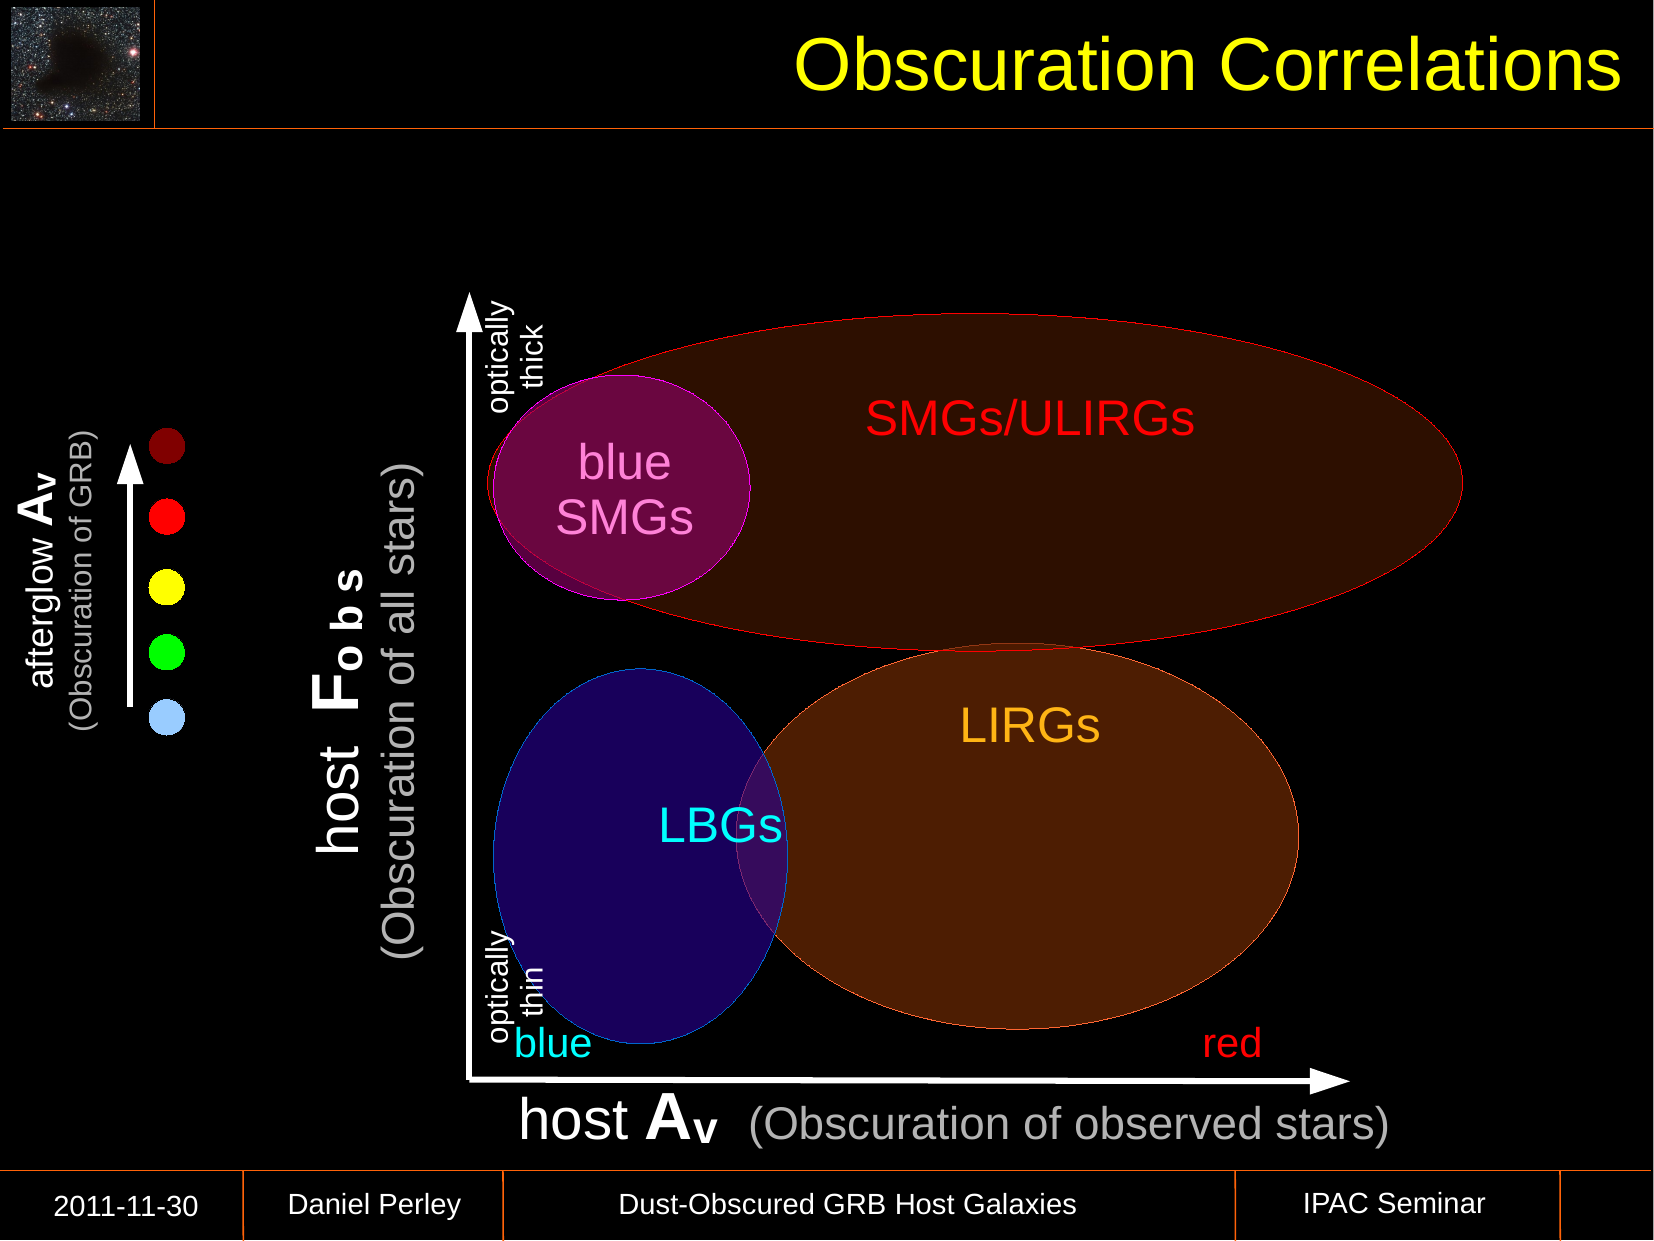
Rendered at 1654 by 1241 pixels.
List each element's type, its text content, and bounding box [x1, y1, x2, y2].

text_box blue red [487, 1012, 1313, 1074]
text_box LIRGs [805, 689, 1256, 761]
text_box SMGs/ULIRGs [805, 382, 1256, 454]
text_box [147, 568, 186, 606]
text_box [557, 313, 1463, 689]
text_box [557, 668, 1299, 1012]
picture [11, 7, 140, 121]
text_box host Fo b s (Obscuration of all stars) [290, 307, 478, 1117]
text_box [148, 698, 186, 737]
text_box afterglow Av (Obscuration of GRB) [0, 225, 119, 938]
text_box [148, 427, 186, 465]
text_box [147, 633, 186, 671]
text_box LBGs [643, 789, 820, 861]
text_box host Av (Obscuration of observed stars) [483, 1071, 1426, 1179]
text_box blue SMGs [557, 426, 751, 553]
title Obscuration Correlations [594, 21, 1624, 108]
text_box optically optically thin thick [472, 242, 557, 1068]
text_box [148, 497, 186, 536]
